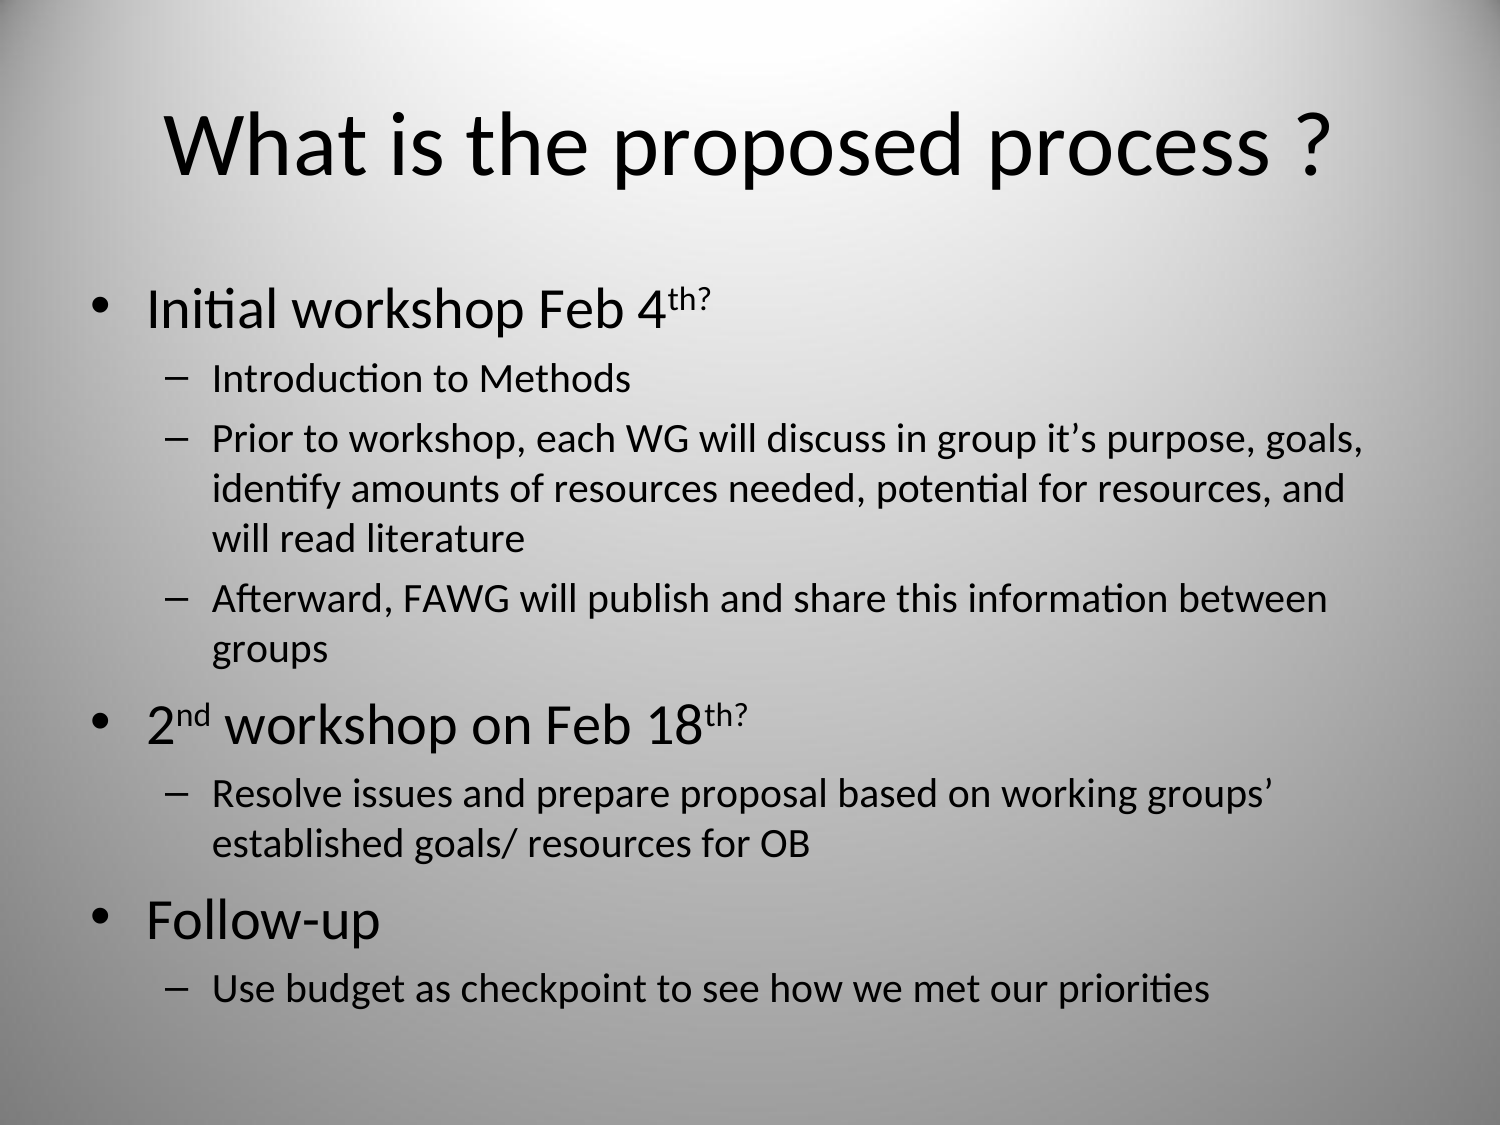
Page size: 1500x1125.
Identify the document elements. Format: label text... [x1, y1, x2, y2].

picture [0, 0, 1500, 1125]
list Initial workshop Feb 4th? Introduction to Methods Prior to workshop, each WG will discuss in group it’s purpose, goals, identify amounts of resources needed, potential for resources, and will read literature Afterward, FAWG will publish and share this information between groups 2nd workshop on Feb 18th? Resolve issues and prepare proposal based on working groups’ established goals/ resources for OB Follow-up Use budget as checkpoint to see how we met our priorities [75, 262, 1426, 1125]
title What is the proposed process ? [75, 45, 1426, 233]
